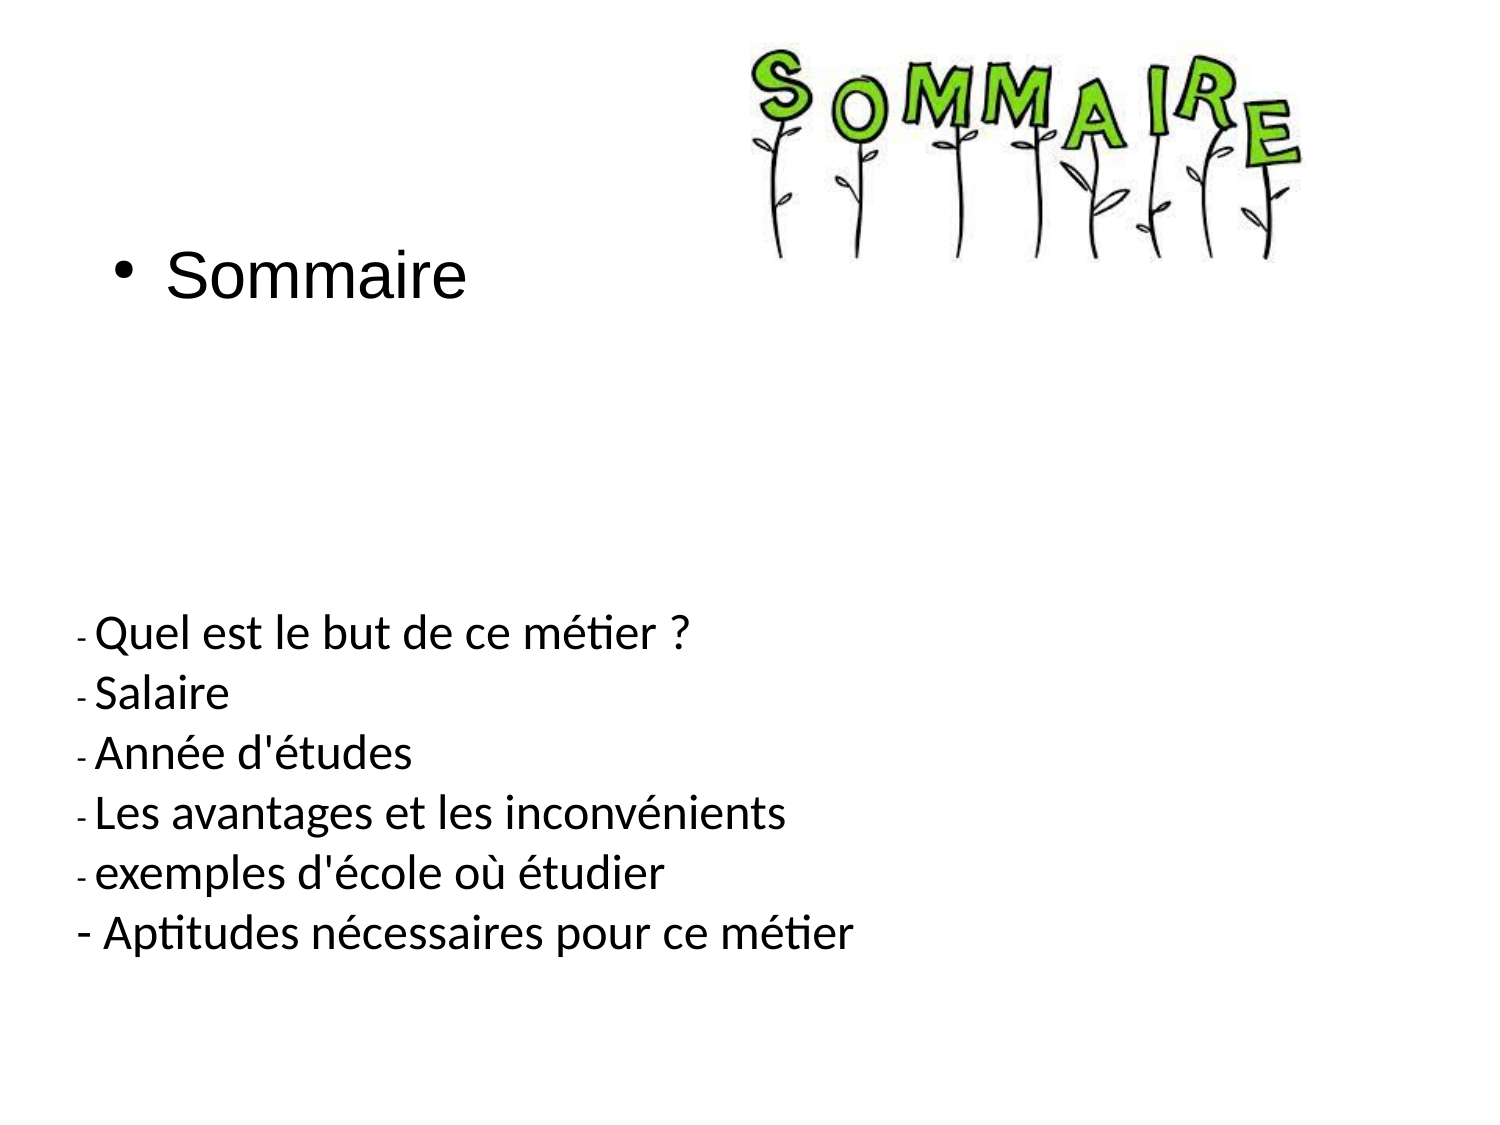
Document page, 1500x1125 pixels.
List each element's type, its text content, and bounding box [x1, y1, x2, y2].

title - Quel est le but de ce métier ? - Salaire - Année d'études - Les avantages et les inconvénients - exemples d'école où étudier - Aptitudes nécessaires pour ce métier [76, 562, 1352, 1076]
list Sommaire [76, 231, 1425, 374]
picture [750, 42, 1307, 264]
